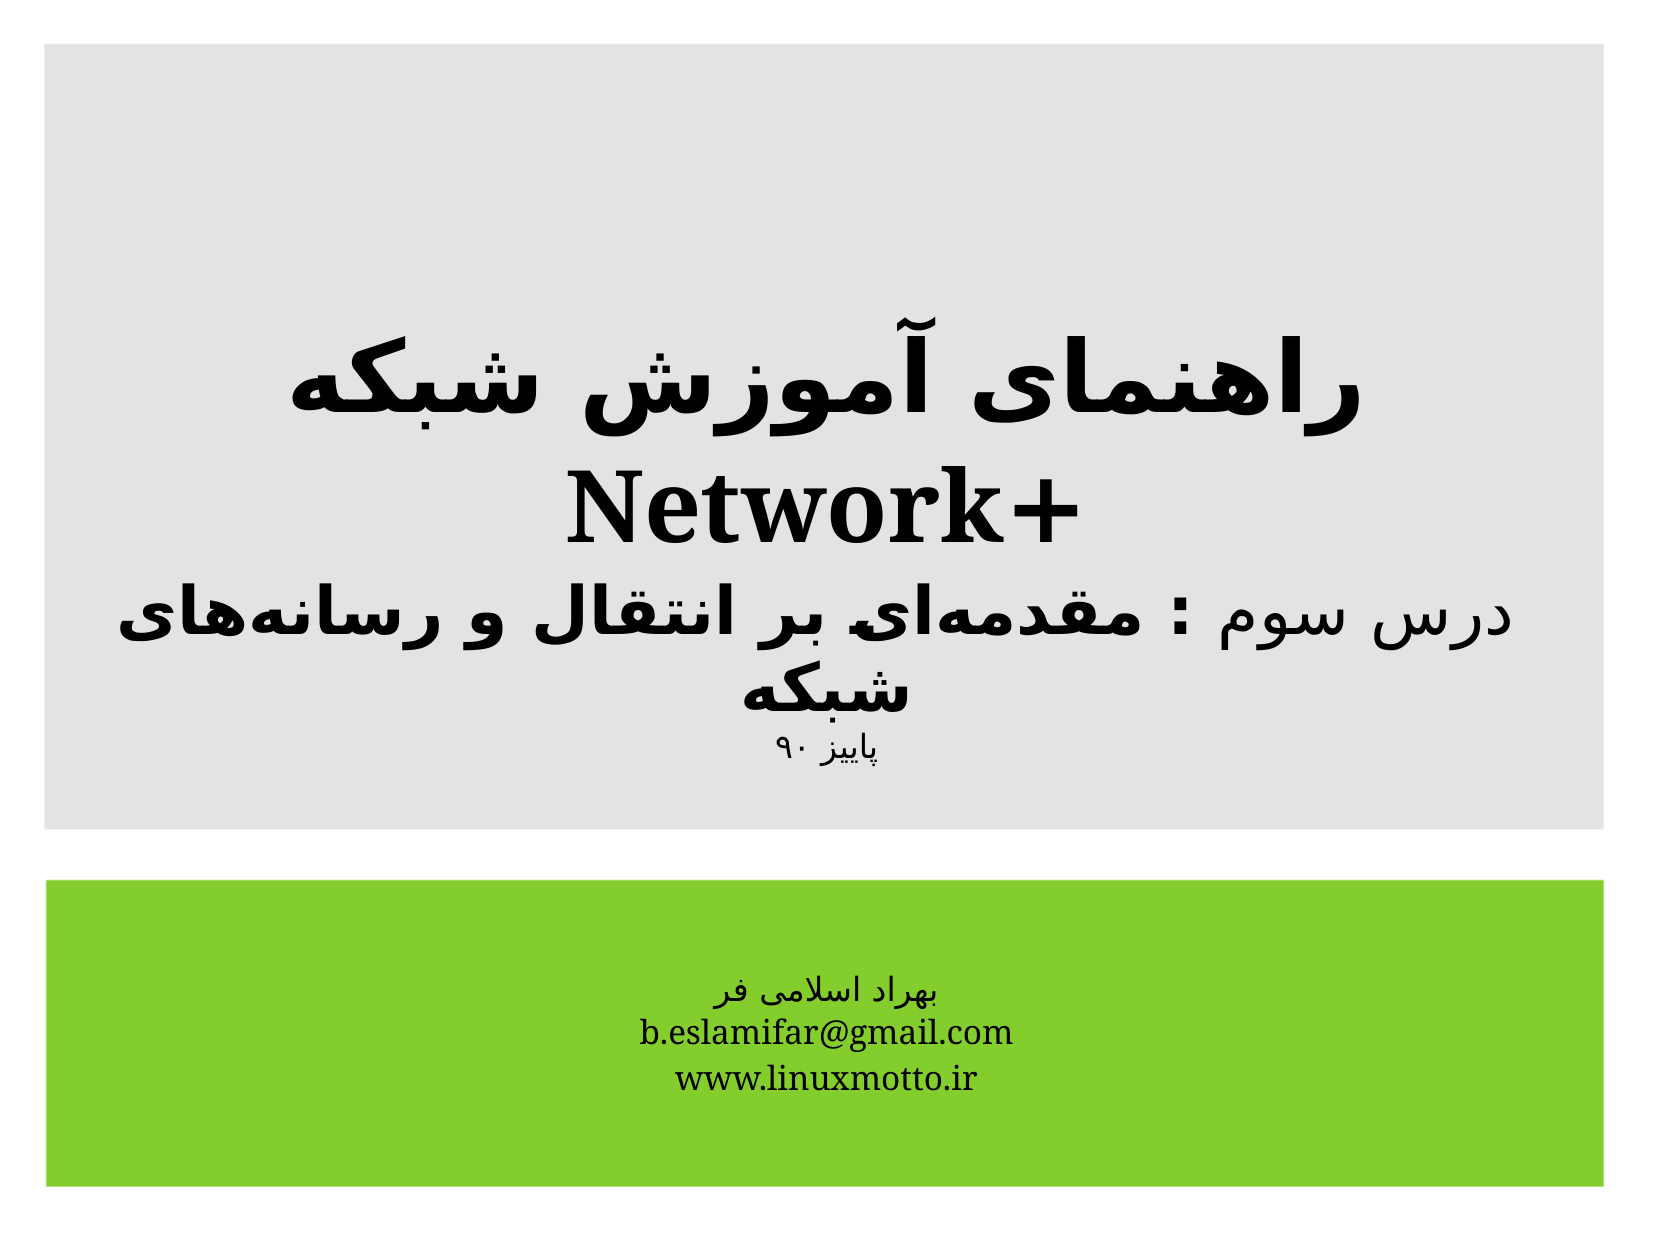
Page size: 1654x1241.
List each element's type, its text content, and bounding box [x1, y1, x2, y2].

picture [0, 0, 1654, 1241]
text_box راهنمای آموزش شبکه +Network درس سوم : مقدمه‌ای بر انتقال و رسانه‌های شبکه پاییز ۹۰ بهراد اسلامی فر b.eslamifar@gmail.com www.linuxmotto.ir [82, 56, 1571, 1102]
